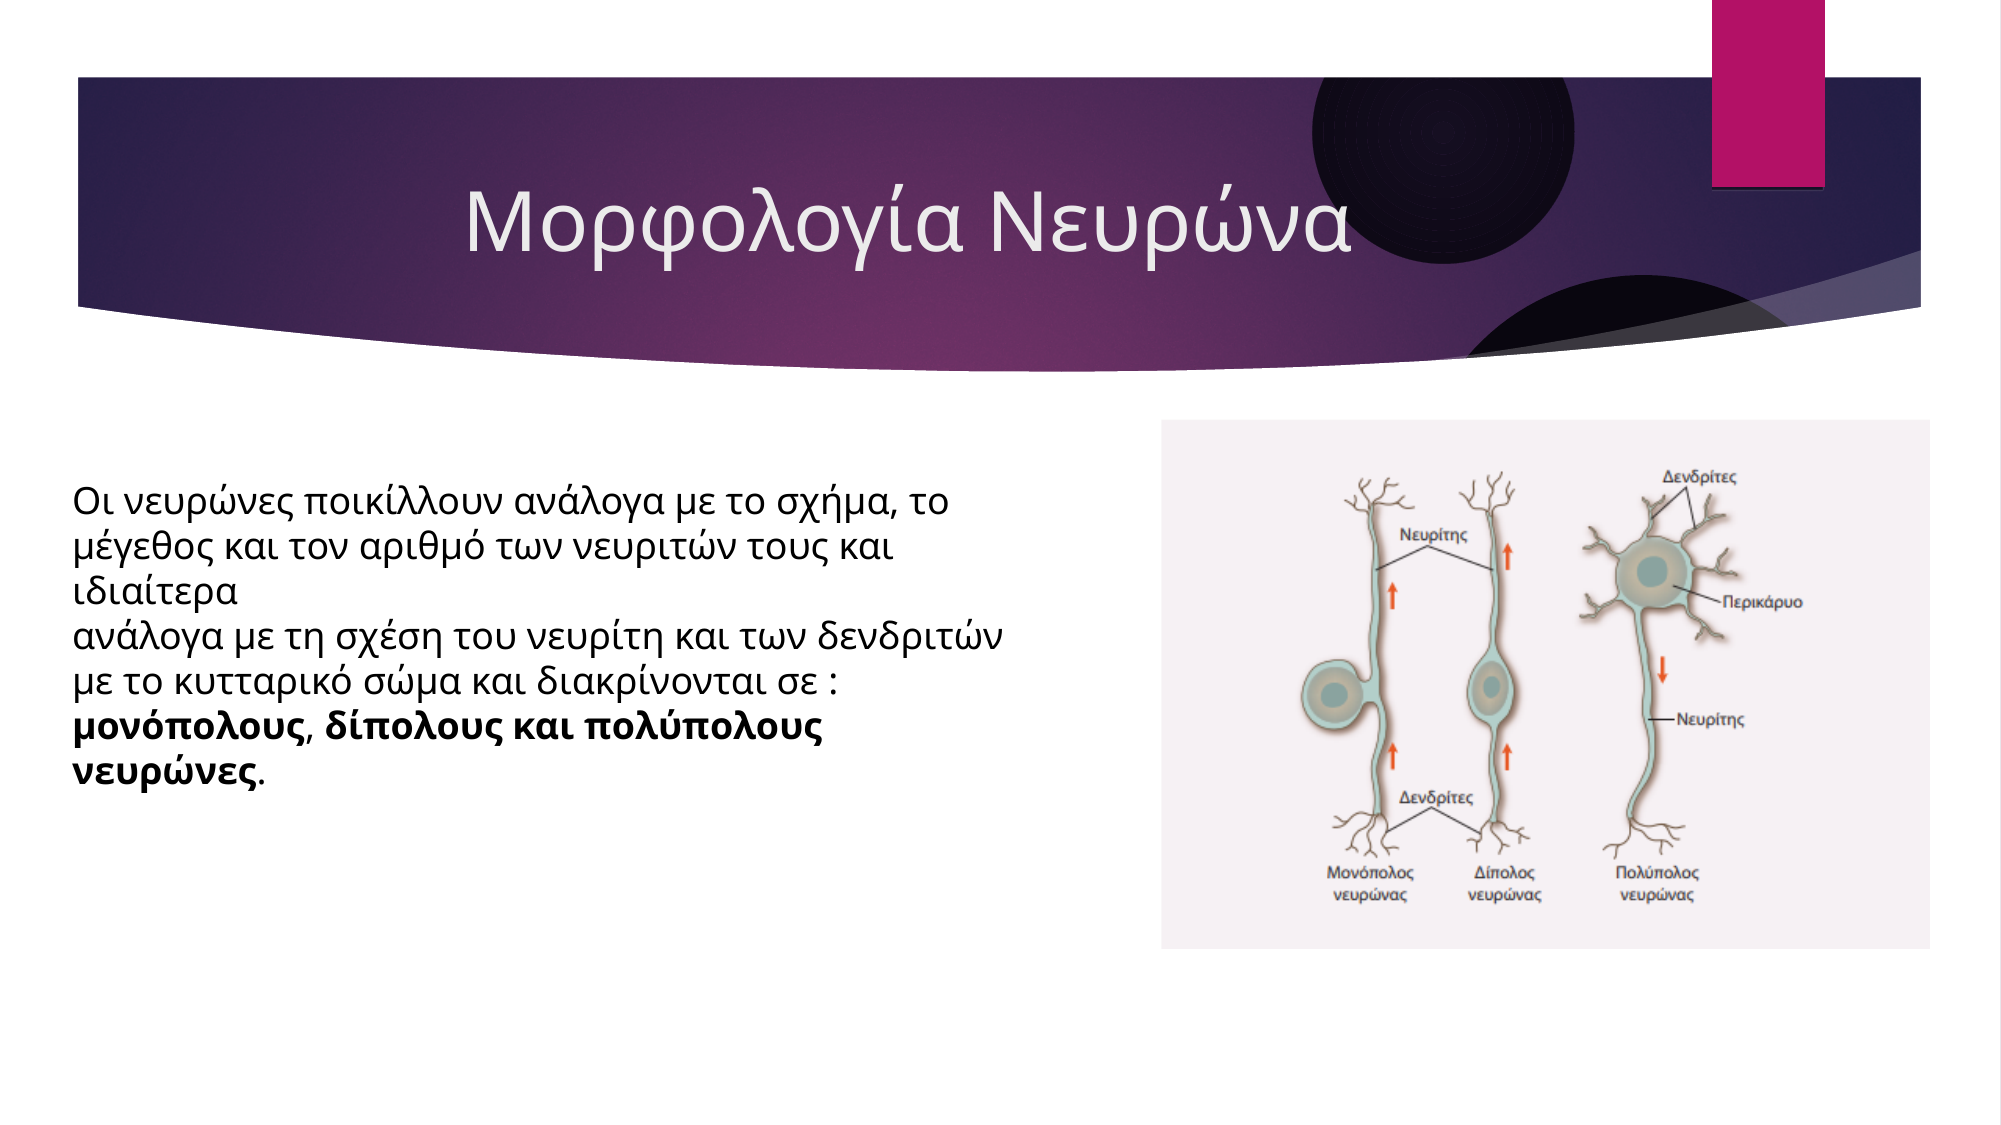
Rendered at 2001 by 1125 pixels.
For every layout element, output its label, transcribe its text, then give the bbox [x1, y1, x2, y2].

text_box Oι νευρώνες ποικίλλουν ανάλογα με το σχήμα, το μέγεθος και τον αριθμό των νευριτών τους και ιδιαίτερα ανάλογα με τη σχέση του νευρίτη και των δενδριτών με το κυτταρικό σώμα και διακρίνονται σε : μονόπολους, δίπολους και πολύπολους νευρώνες. [57, 469, 1027, 758]
picture [1157, 417, 1930, 950]
title Μορφολογία Νευρώνα [189, 159, 1627, 276]
